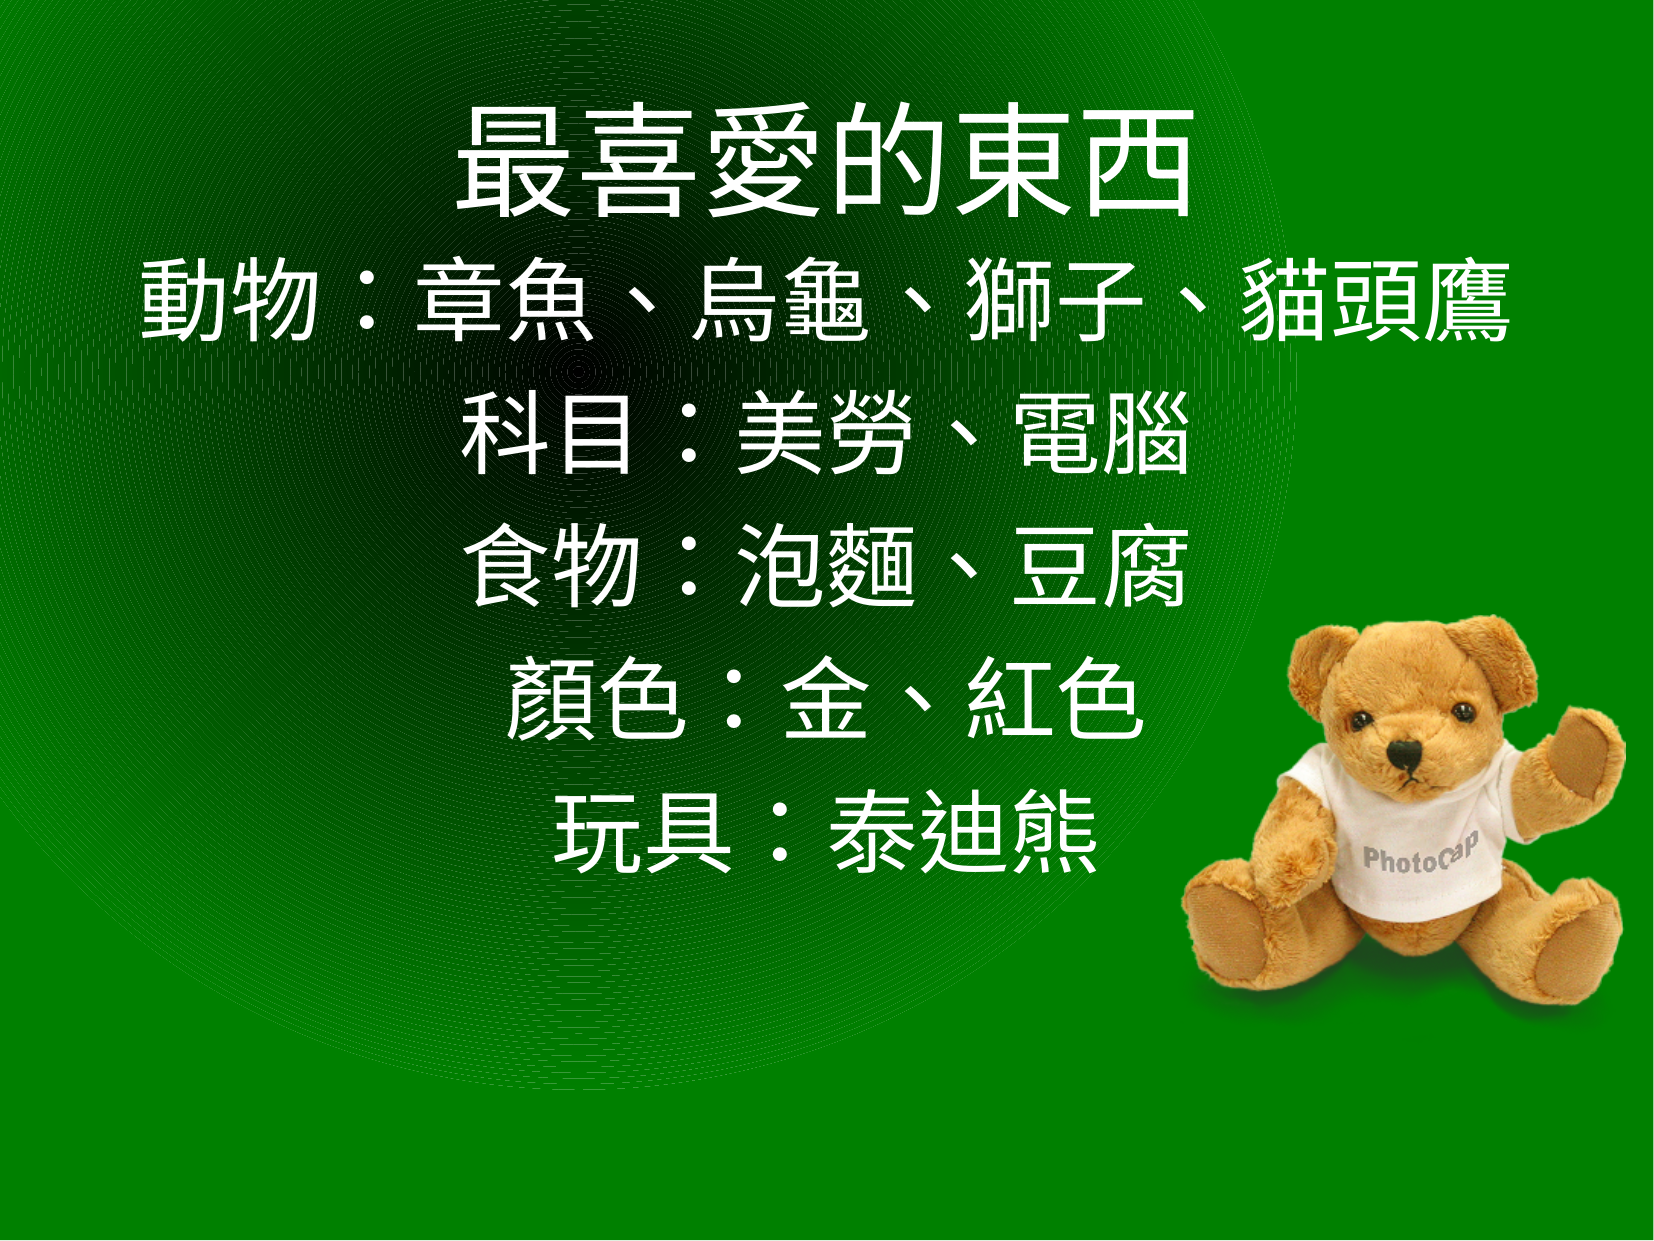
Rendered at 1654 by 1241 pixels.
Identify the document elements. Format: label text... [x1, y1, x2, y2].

title 最喜愛的東西 [82, 49, 1571, 255]
picture [1157, 614, 1626, 1052]
subtitle 動物：章魚、烏龜、獅子、貓頭鷹 科目：美勞、電腦 食物：泡麵、豆腐 顏色：金、紅色 玩具：泰迪熊 [82, 255, 1571, 1071]
